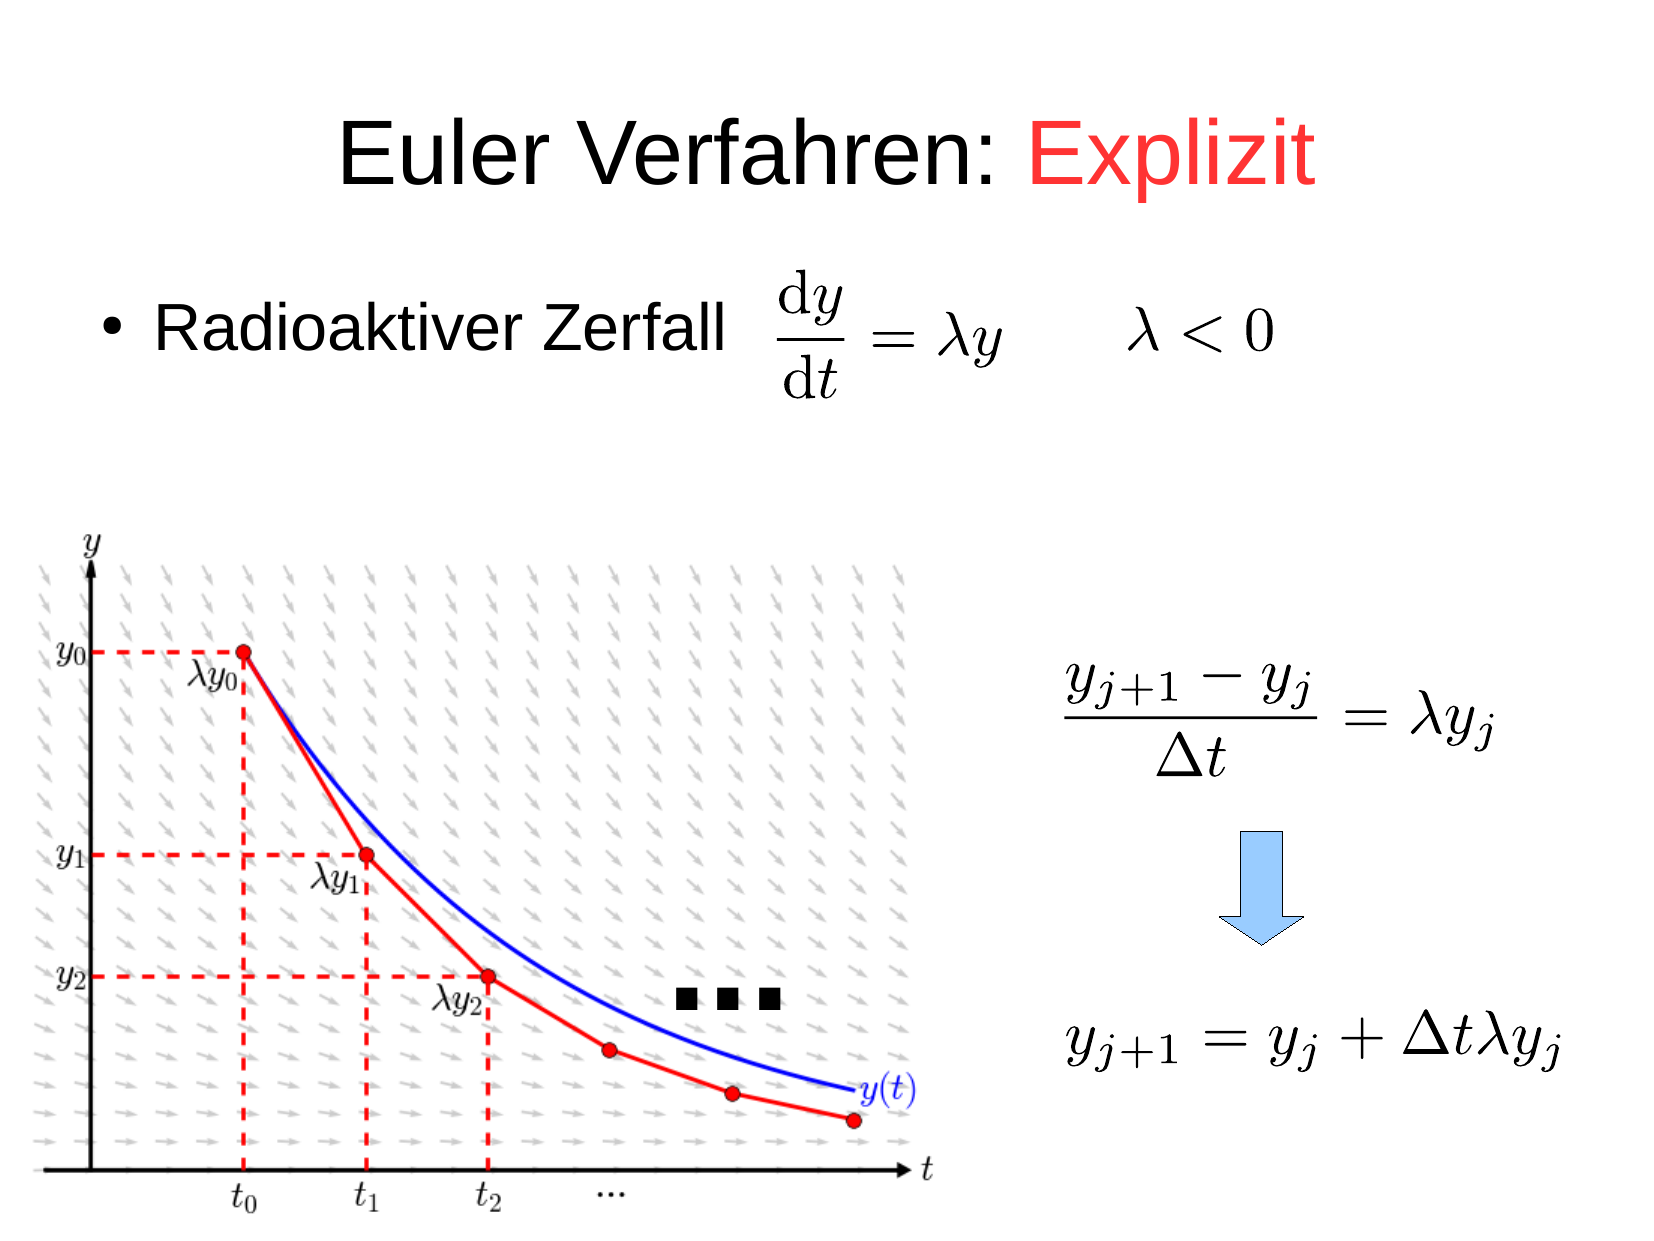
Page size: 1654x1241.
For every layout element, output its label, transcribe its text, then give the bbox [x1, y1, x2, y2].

text_box [776, 269, 1005, 399]
list Radioaktiver Zerfall [82, 290, 1571, 1094]
picture [0, 485, 960, 1236]
text_box [1064, 654, 1498, 777]
title Euler Verfahren: Explizit [82, 49, 1571, 257]
text_box [1064, 1009, 1565, 1073]
text_box [1219, 831, 1304, 946]
text_box ... [651, 867, 807, 1050]
text_box [1124, 306, 1276, 353]
